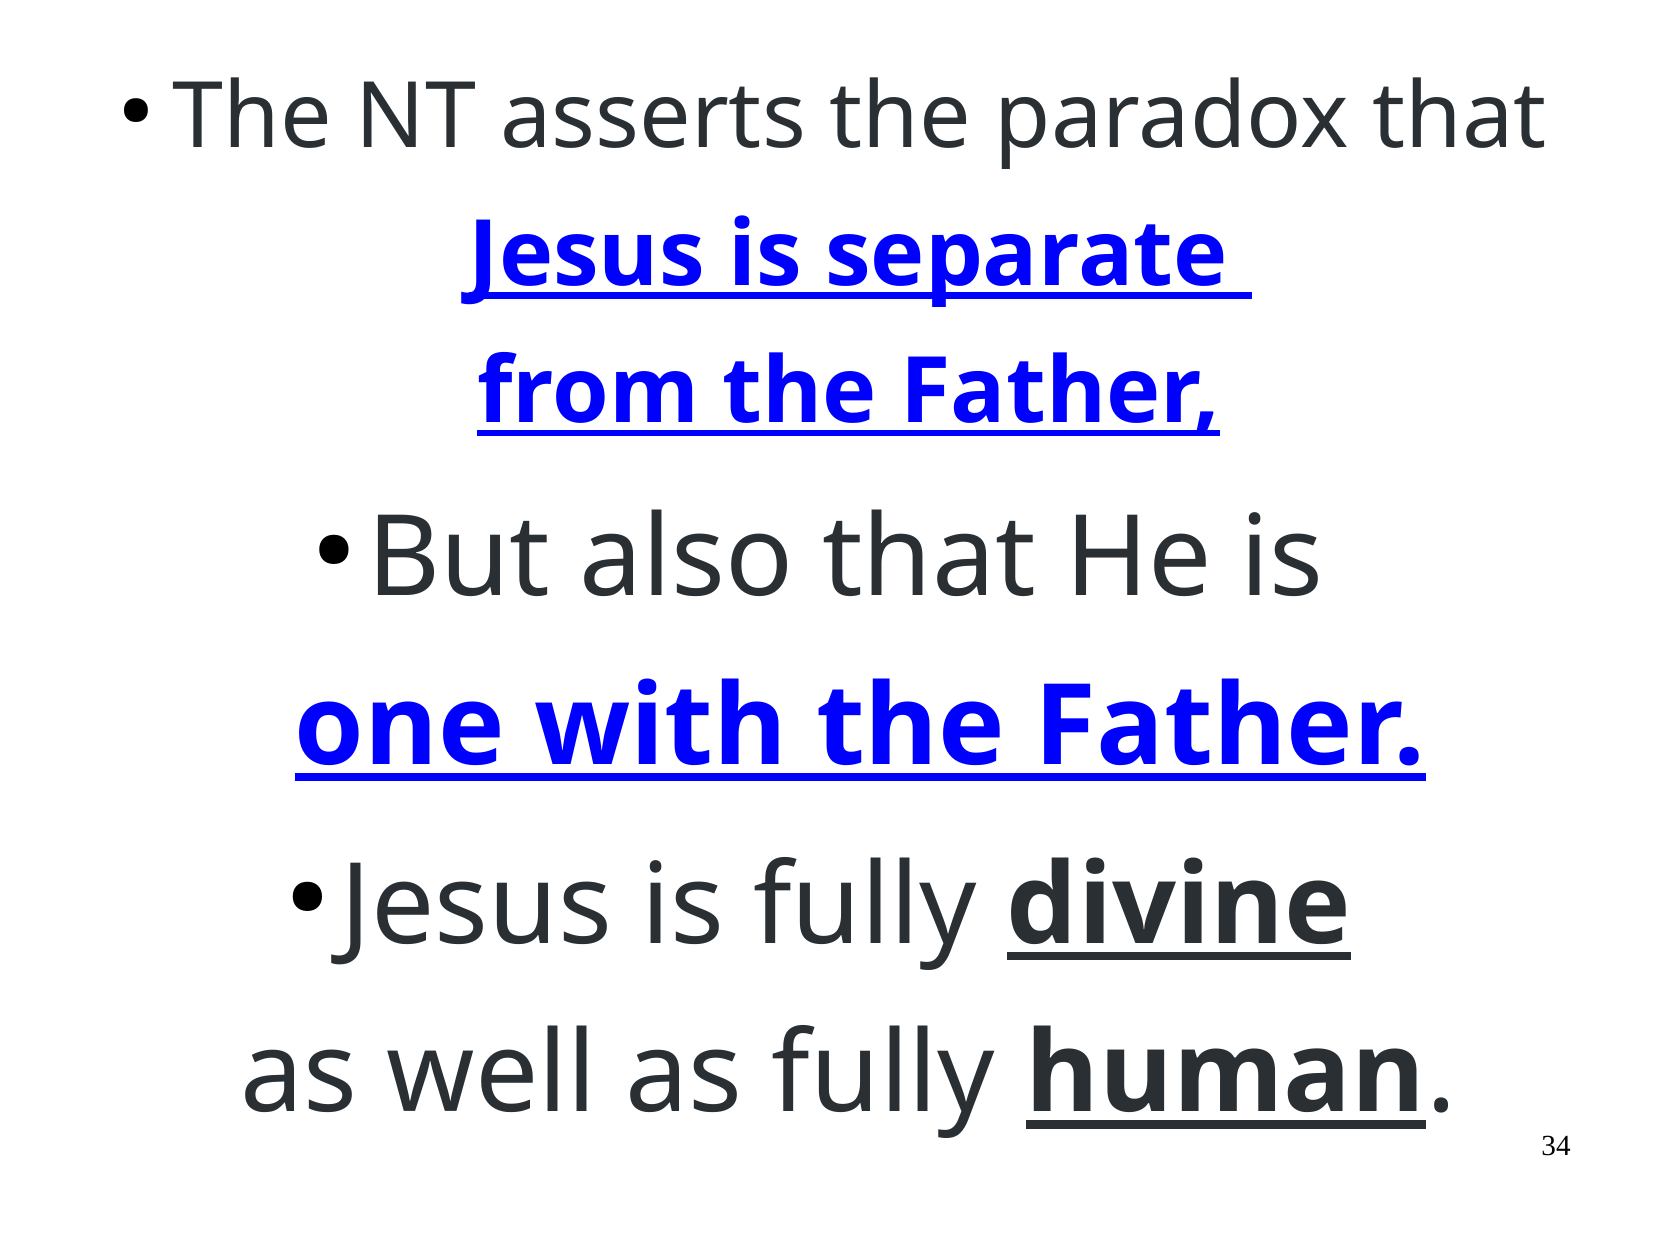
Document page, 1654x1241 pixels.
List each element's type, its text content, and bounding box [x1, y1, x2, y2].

list The NT asserts the paradox that Jesus is separate from the Father, But also that He is one with the Father. Jesus is fully divine as well as fully human. [37, 37, 1613, 1201]
